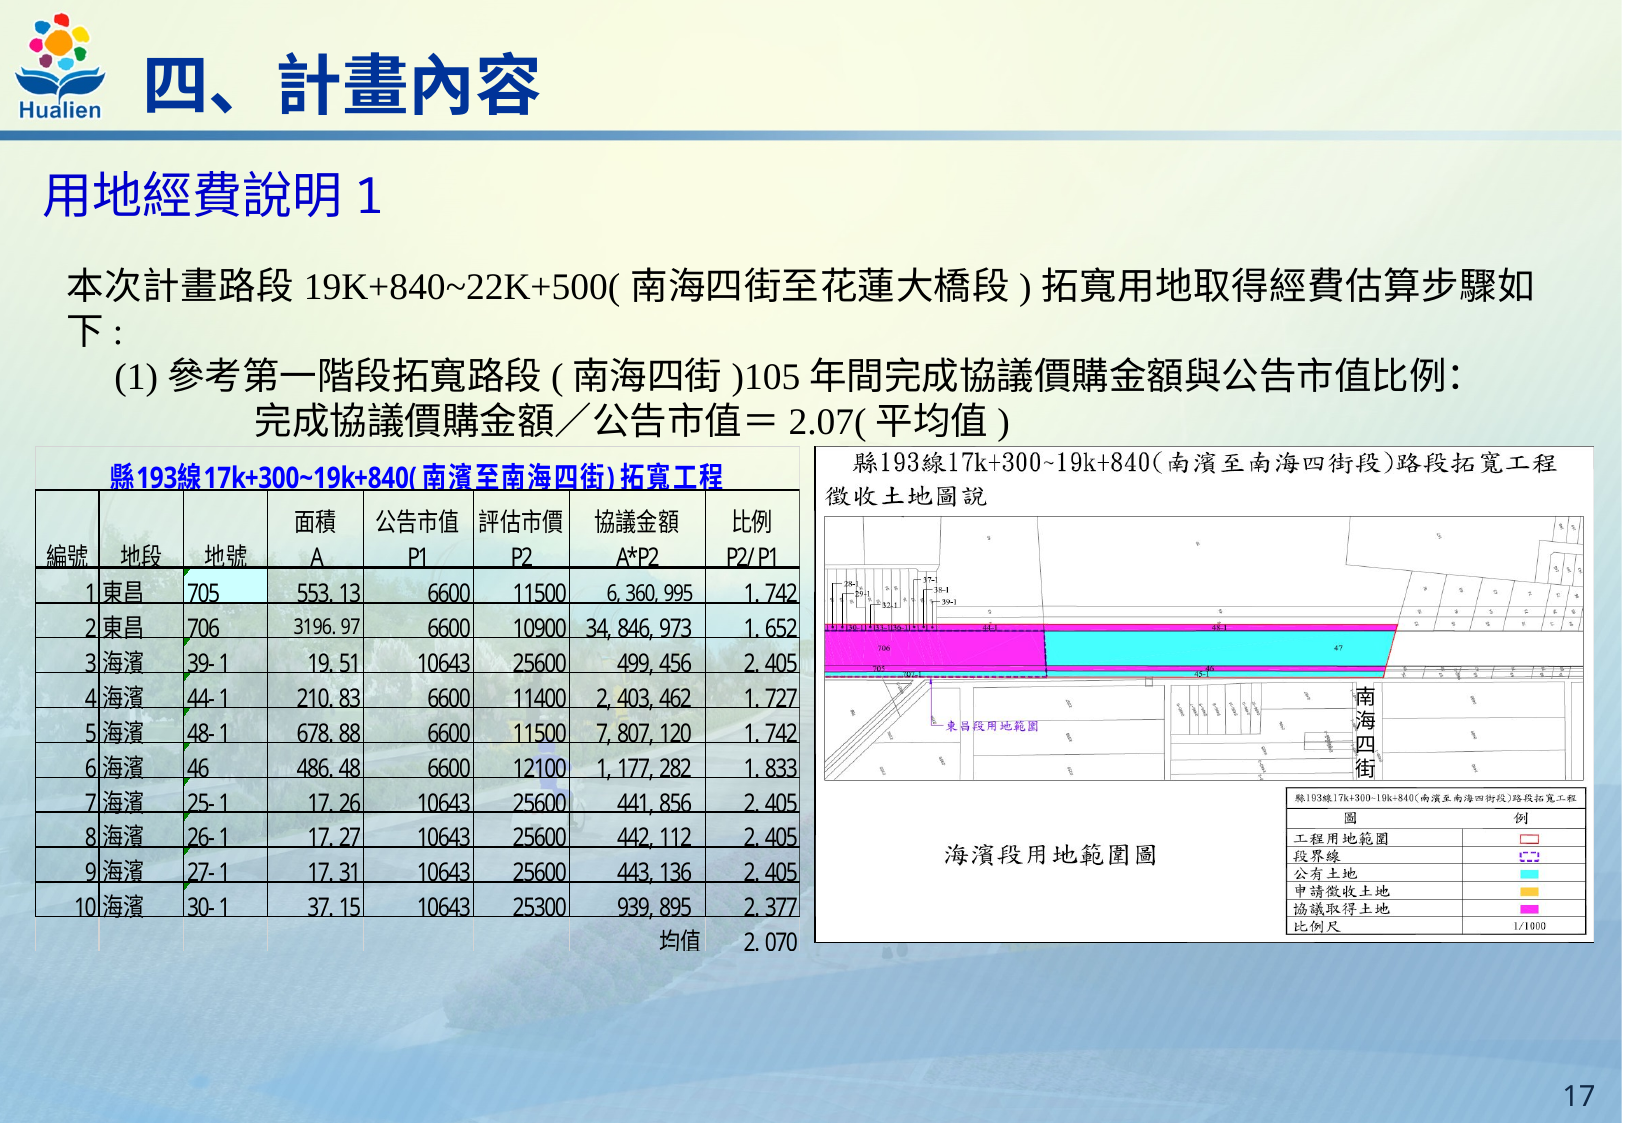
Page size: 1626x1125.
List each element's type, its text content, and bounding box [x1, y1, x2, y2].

text_box 本次計畫路段19K+840~22K+500(南海四街至花蓮大橋段)拓寬用地取得經費估算步驟如下: (1)參考第一階段拓寬路段(南海四街)105年間完成協議價購金額與公告市值比例： 完成協議價購金額／公告市值＝2.07(平均值) [51, 254, 1550, 450]
picture [0, 0, 1622, 1123]
slide_number <number> [1533, 1069, 1625, 1113]
text_box 四、計畫內容 [127, 36, 943, 129]
text_box 南 海 四 街 [1355, 685, 1380, 788]
text_box 用地經費說明1 [27, 155, 399, 231]
